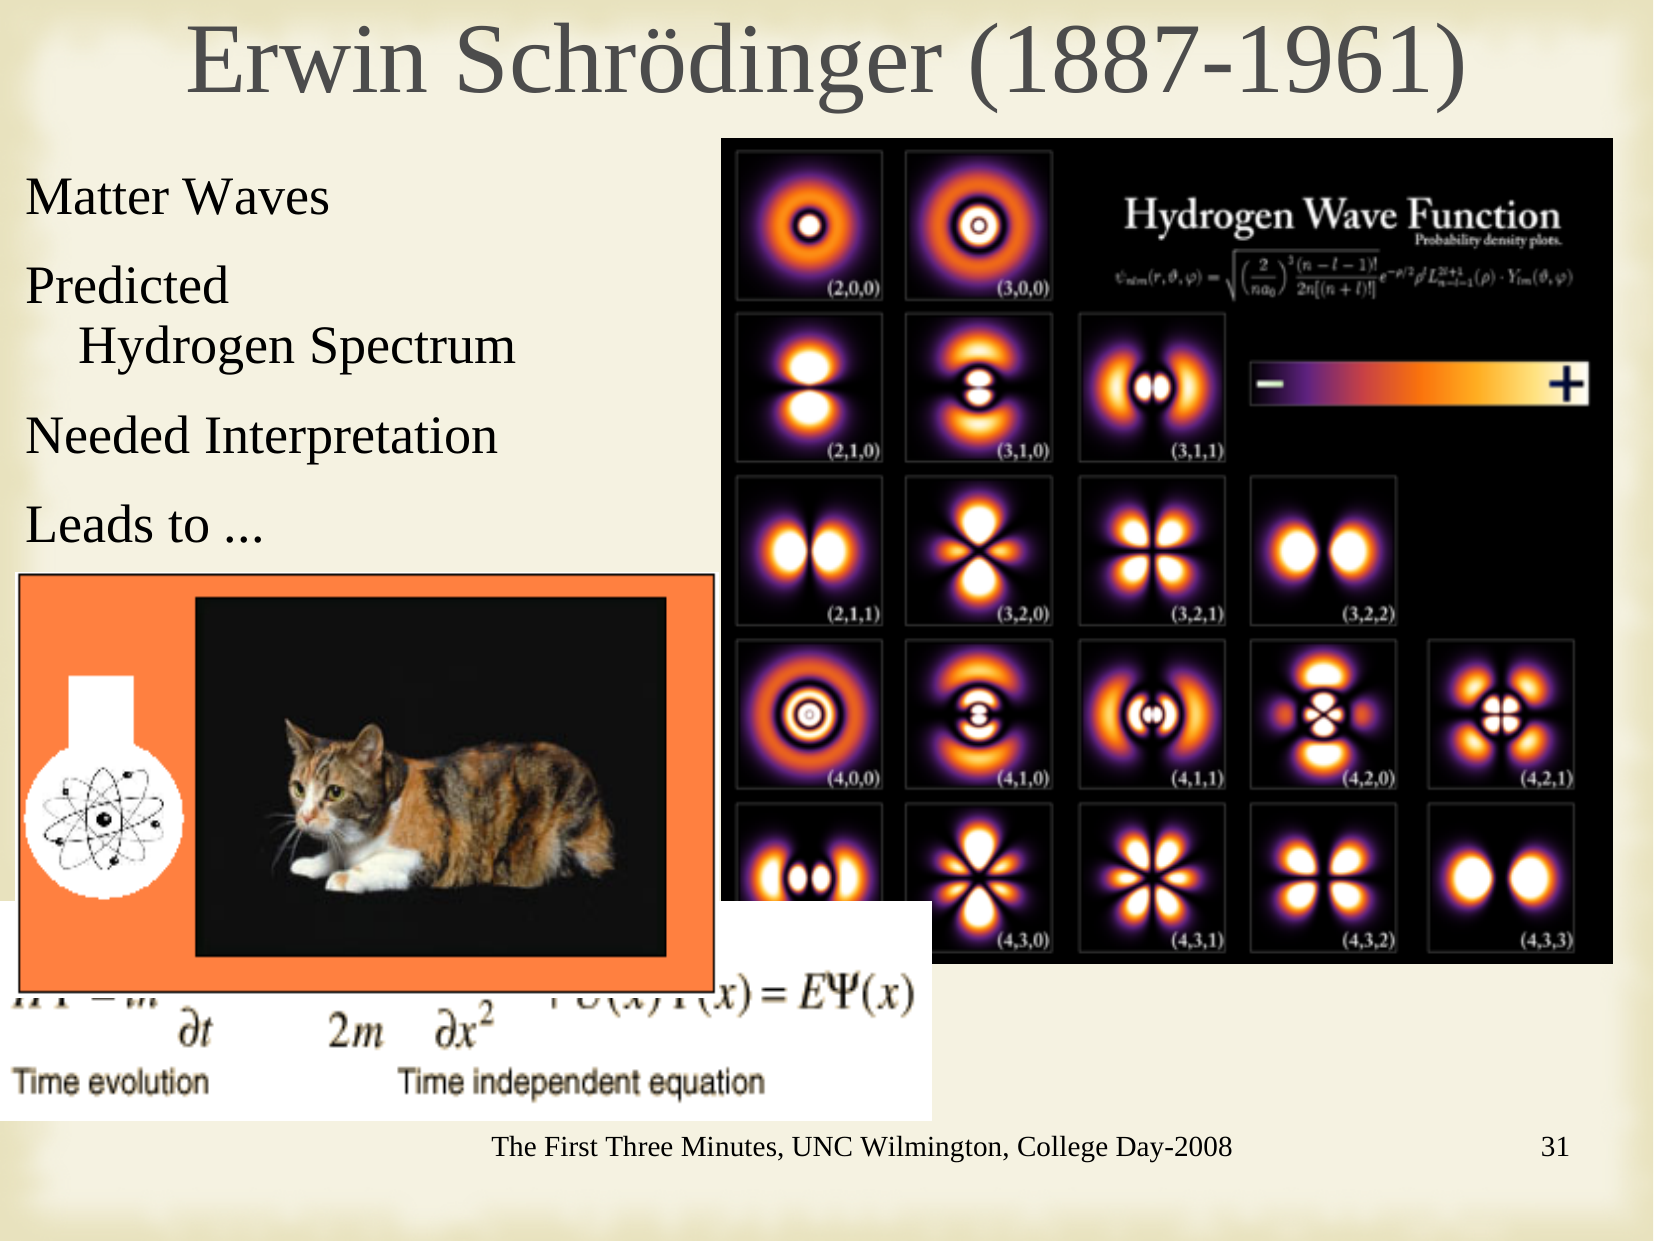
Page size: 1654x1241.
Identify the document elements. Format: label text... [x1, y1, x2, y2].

picture [0, 0, 1654, 1241]
title Erwin Schrödinger (1887-1961) [82, 0, 1571, 155]
list Matter Waves Predicted Hydrogen Spectrum Needed Interpretation Leads to ... [7, 165, 676, 626]
